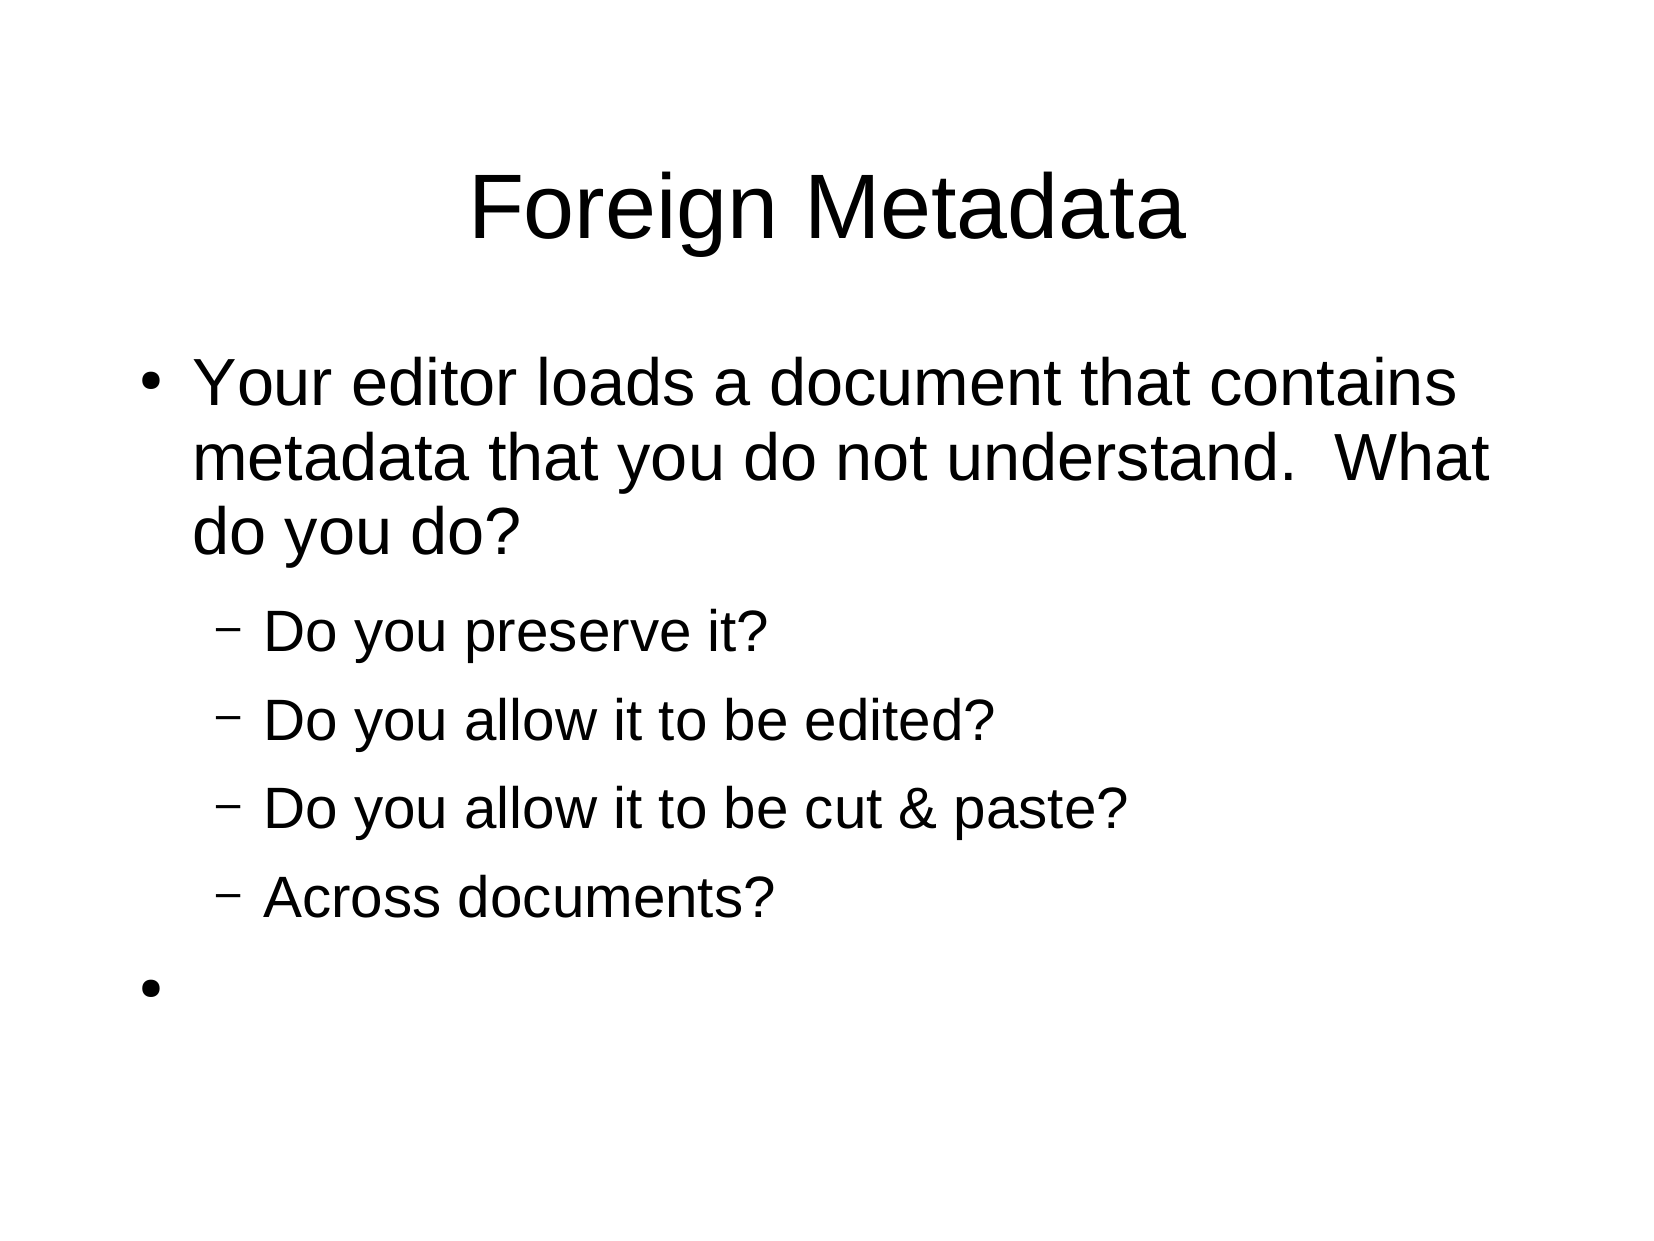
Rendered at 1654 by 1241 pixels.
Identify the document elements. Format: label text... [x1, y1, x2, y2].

title Foreign Metadata [121, 102, 1534, 311]
list Your editor loads a document that contains metadata that you do not understand. What do you do? Do you preserve it? Do you allow it to be edited? Do you allow it to be cut & paste? Across documents? [121, 344, 1534, 1127]
